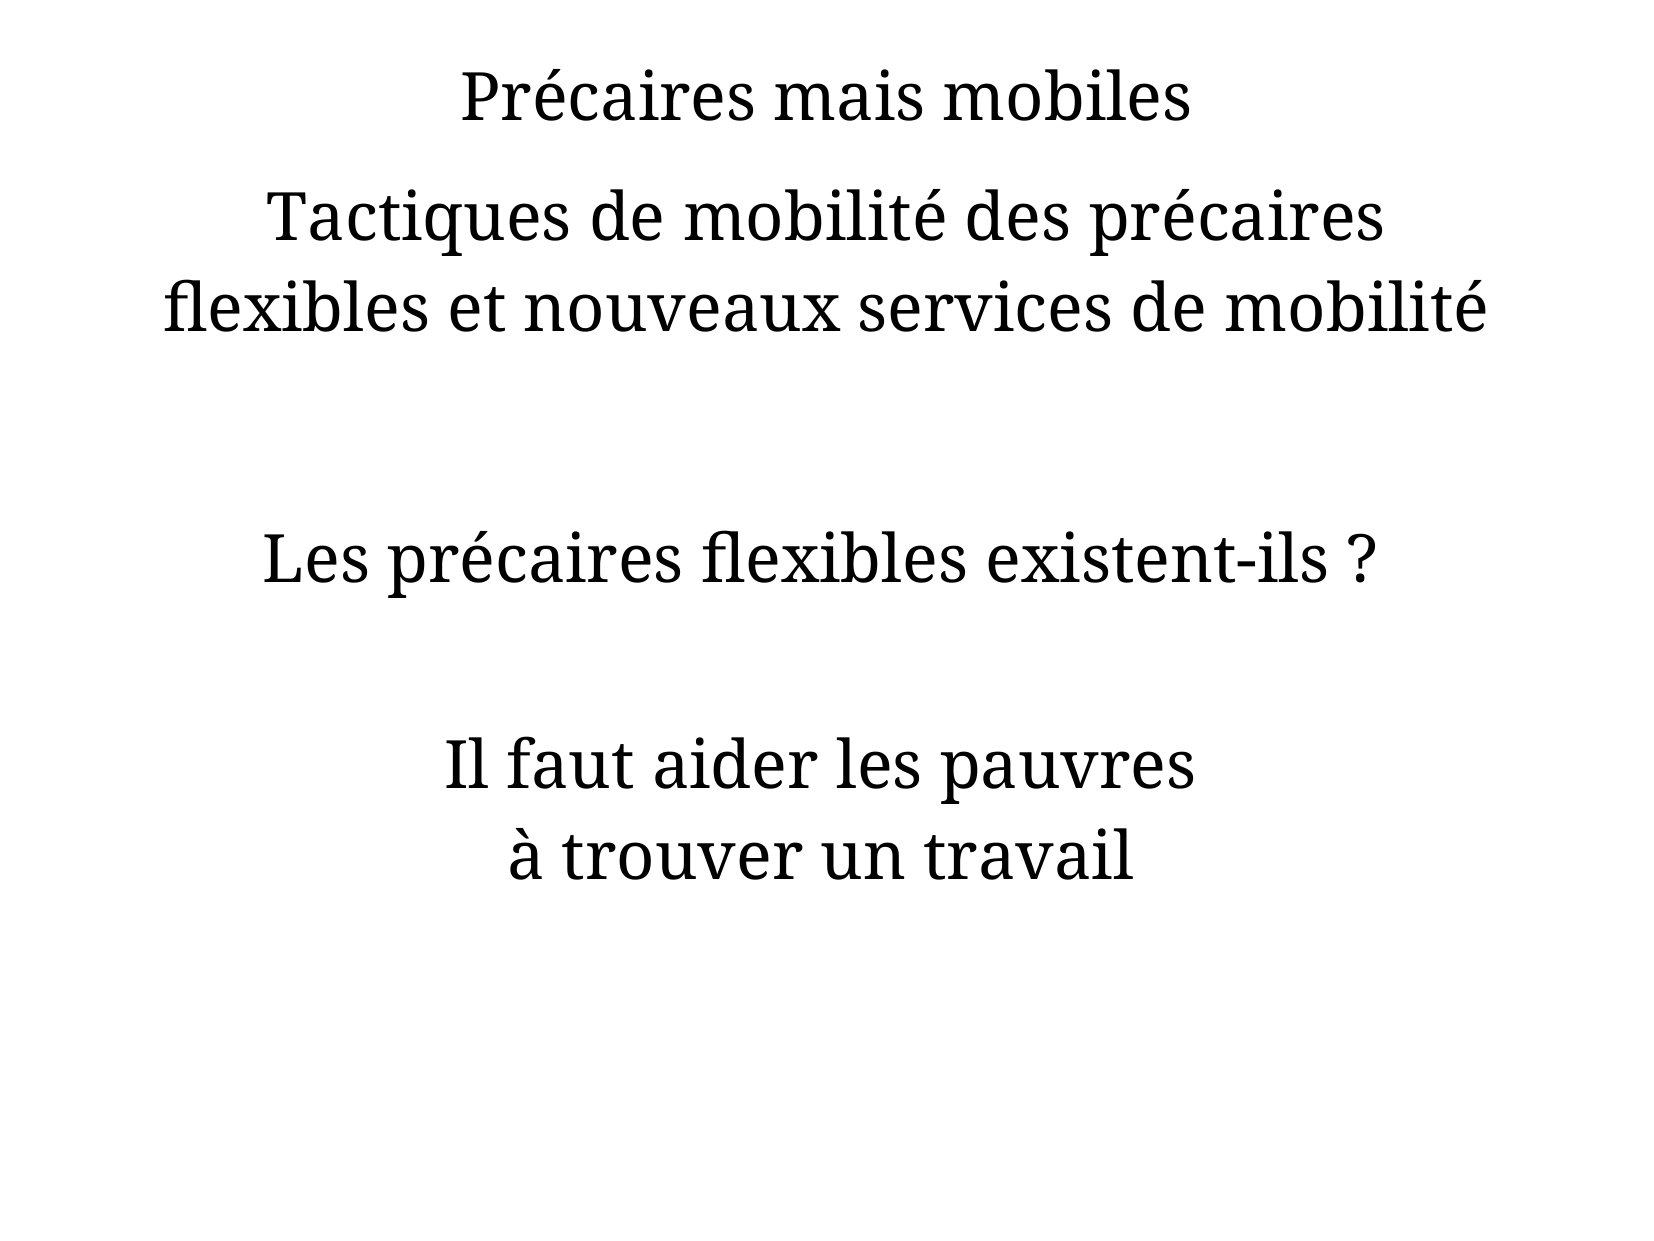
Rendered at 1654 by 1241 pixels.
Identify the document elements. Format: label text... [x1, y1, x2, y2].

text_box Il faut aider les pauvres à trouver un travail [118, 710, 1506, 906]
text_box Les précaires flexibles existent-ils ? [118, 503, 1506, 609]
text_box Précaires mais mobiles Tactiques de mobilité des précaires flexibles et nouveaux services de mobilité [147, 41, 1506, 356]
